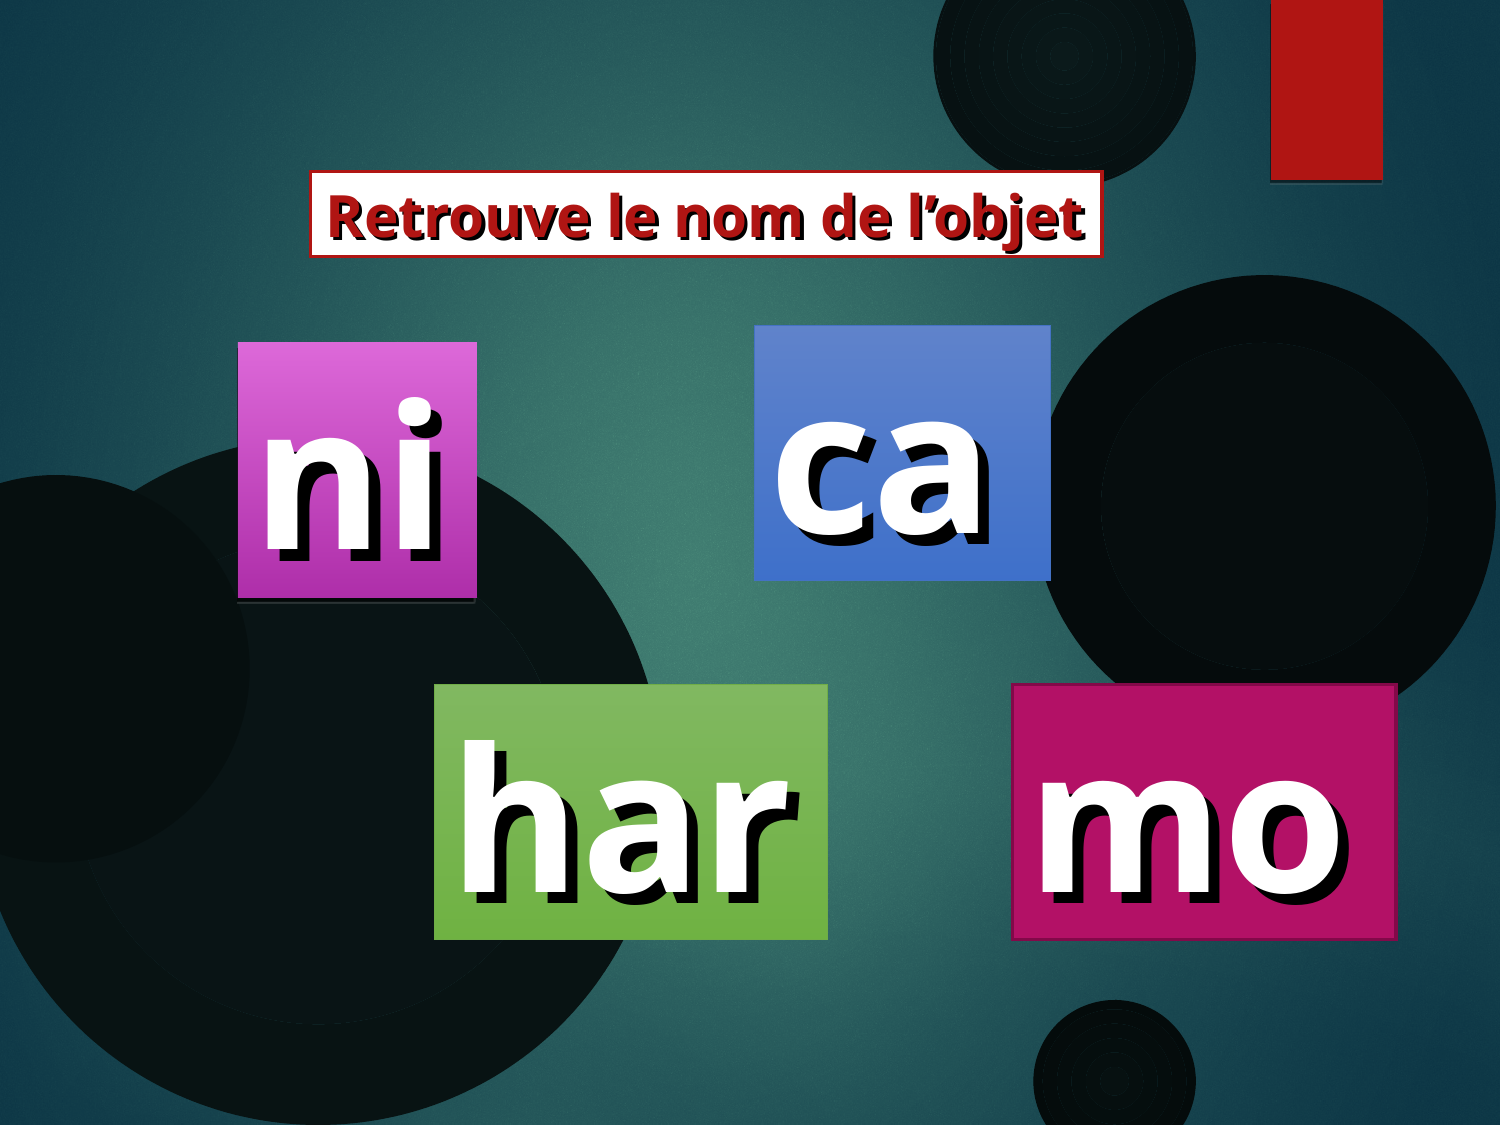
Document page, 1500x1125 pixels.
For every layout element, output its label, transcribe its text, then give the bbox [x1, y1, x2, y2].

text_box mo [1012, 685, 1396, 940]
text_box har [435, 685, 827, 940]
text_box ni [238, 342, 477, 597]
text_box Retrouve le nom de l’objet [311, 172, 1102, 257]
text_box ca [754, 326, 1050, 581]
